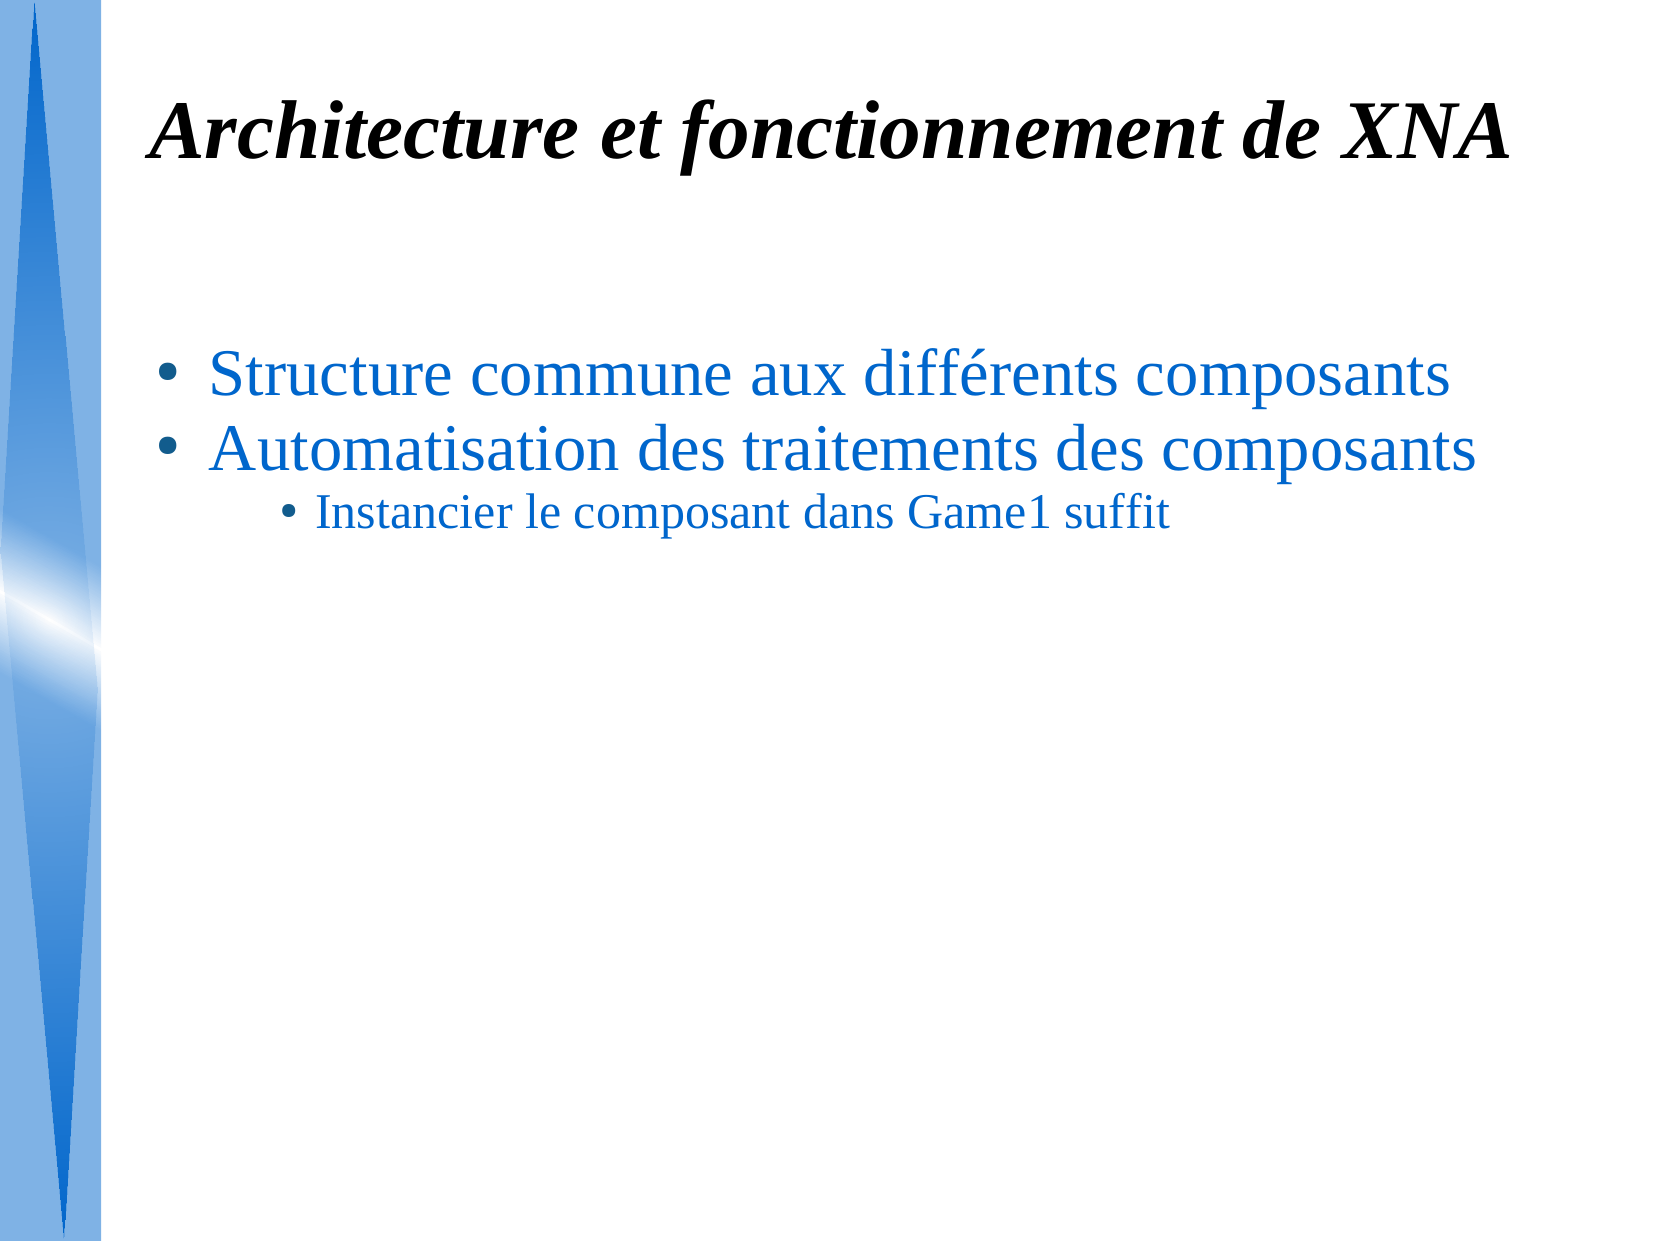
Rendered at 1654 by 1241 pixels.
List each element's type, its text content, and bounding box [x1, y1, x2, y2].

title Architecture et fonctionnement de XNA [138, 84, 1527, 177]
list Structure commune aux différents composants Automatisation des traitements des composants Instancier le composant dans Game1 suffit [138, 336, 1527, 1141]
